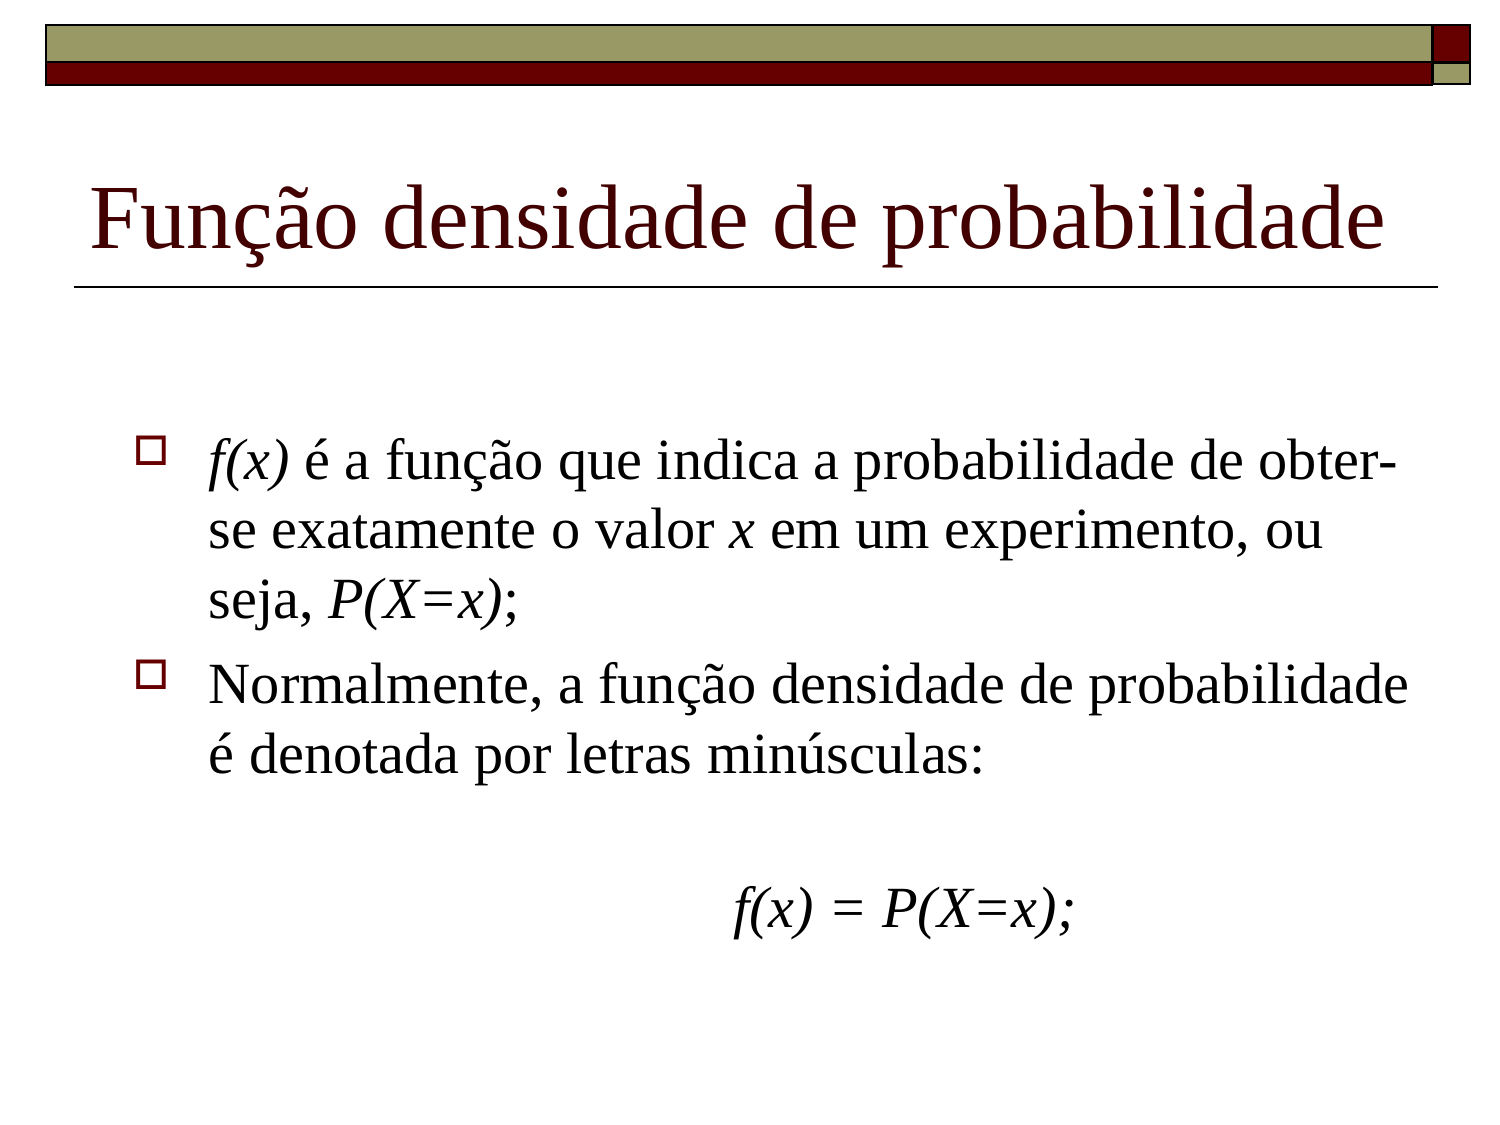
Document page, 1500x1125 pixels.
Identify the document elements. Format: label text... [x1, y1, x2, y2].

title Função densidade de probabilidade [75, 87, 1426, 275]
list f(x) é a função que indica a probabilidade de obter-se exatamente o valor x em um experimento, ou seja, P(X=x); Normalmente, a função densidade de probabilidade é denotada por letras minúsculas: f(x) = P(X=x); Anotar o exemplo para o X=número de bits transmitidos por unidade de tempo; Anotar: qual a relação necessária para existência da distribuição de probabilidade? [118, 413, 1444, 1125]
